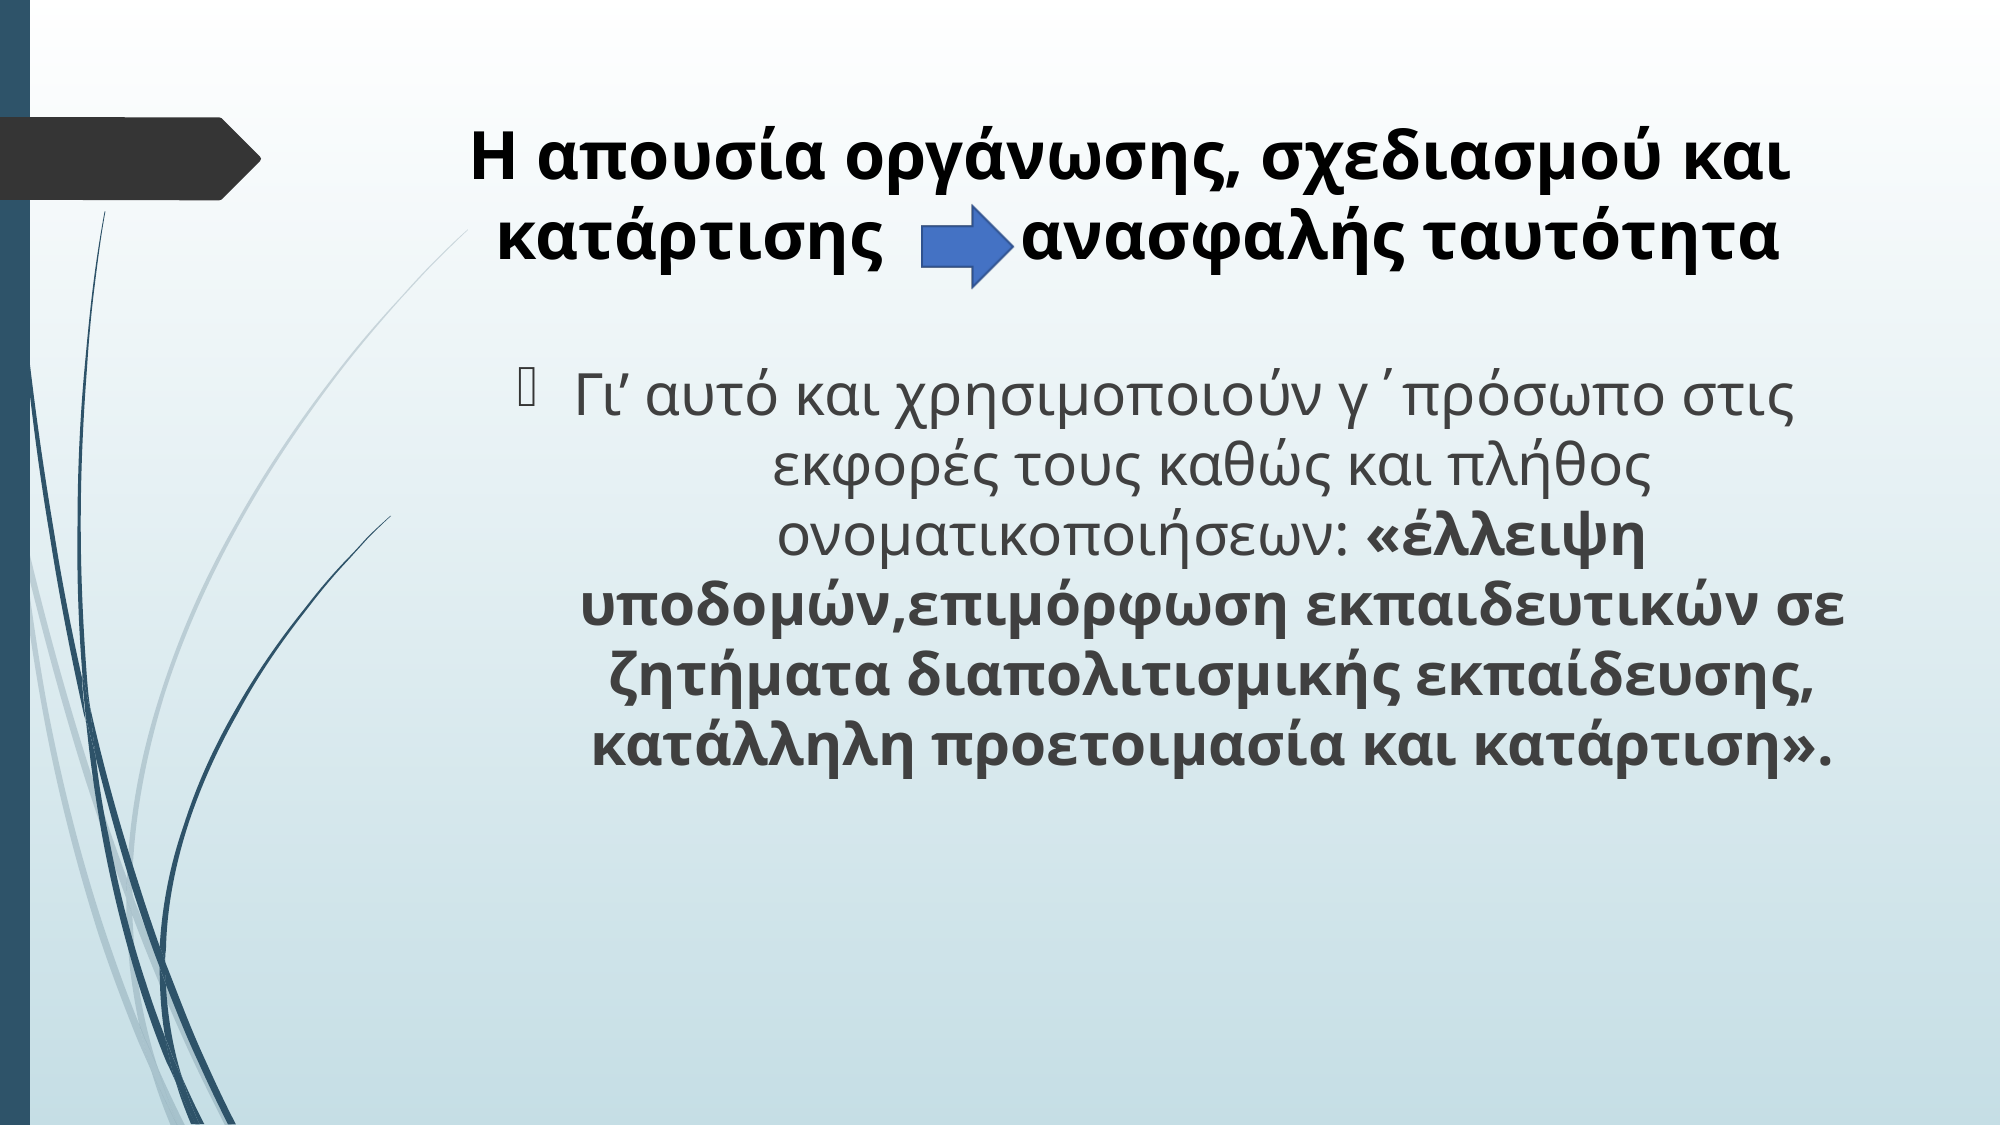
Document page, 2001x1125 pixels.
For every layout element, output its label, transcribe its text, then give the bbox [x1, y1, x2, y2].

list Γι’ αυτό και χρησιμοποιούν γ΄πρόσωπο στις εκφορές τους καθώς και πλήθος ονοματικοποιήσεων: «έλλειψη υποδομών,επιμόρφωση εκπαιδευτικών σε ζητήματα διαπολιτισμικής εκπαίδευσης, κατάλληλη προετοιμασία και κατάρτιση». [424, 350, 1888, 970]
picture [921, 203, 1015, 290]
title Η απουσία οργάνωσης, σχεδιασμού και κατάρτισης ανασφαλής ταυτότητα [407, 104, 1870, 316]
